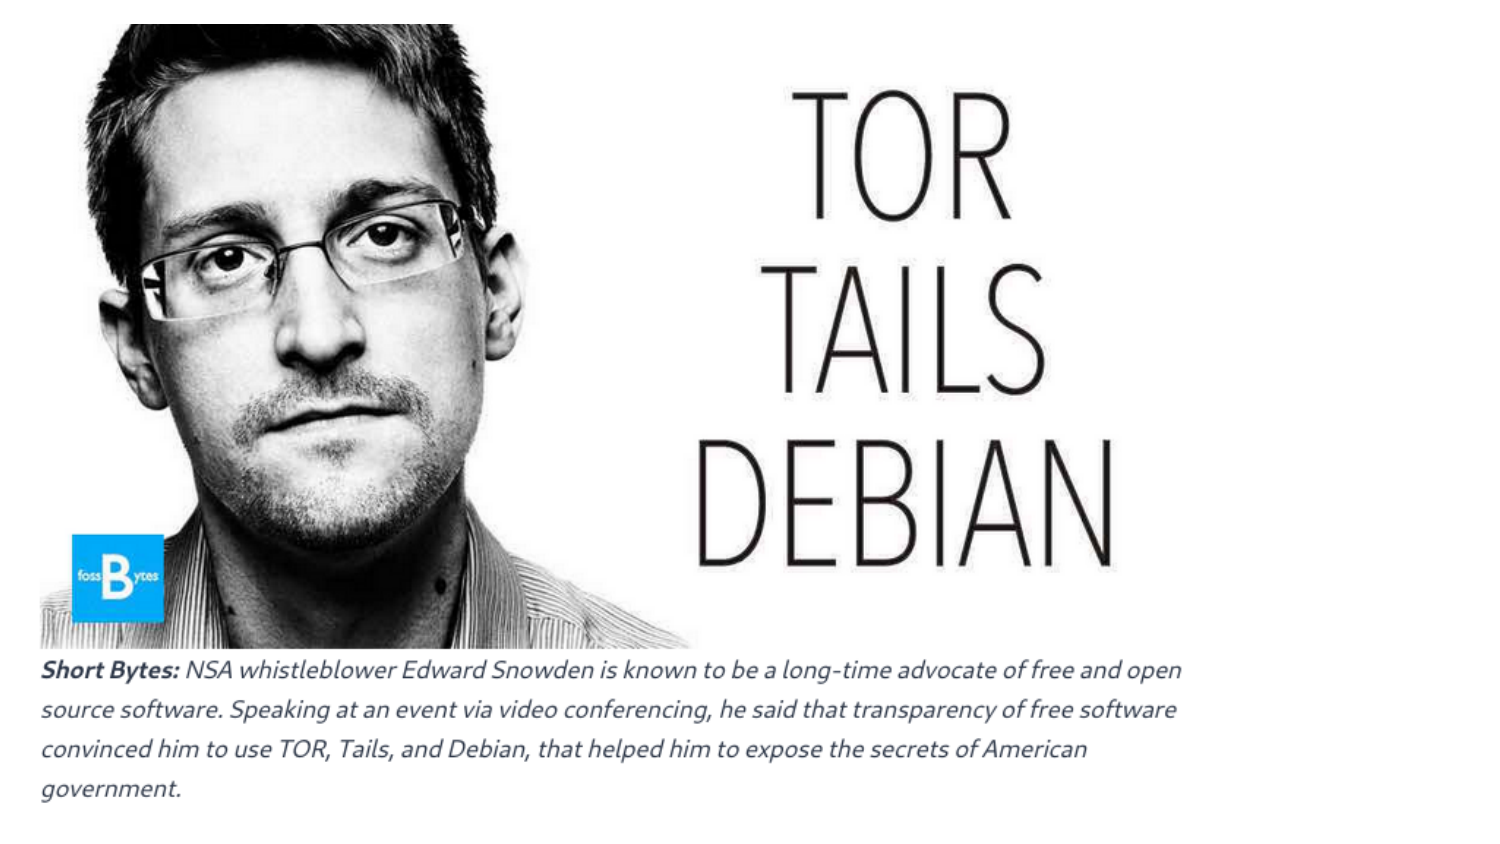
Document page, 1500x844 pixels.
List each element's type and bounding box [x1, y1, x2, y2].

picture [24, 24, 1202, 819]
